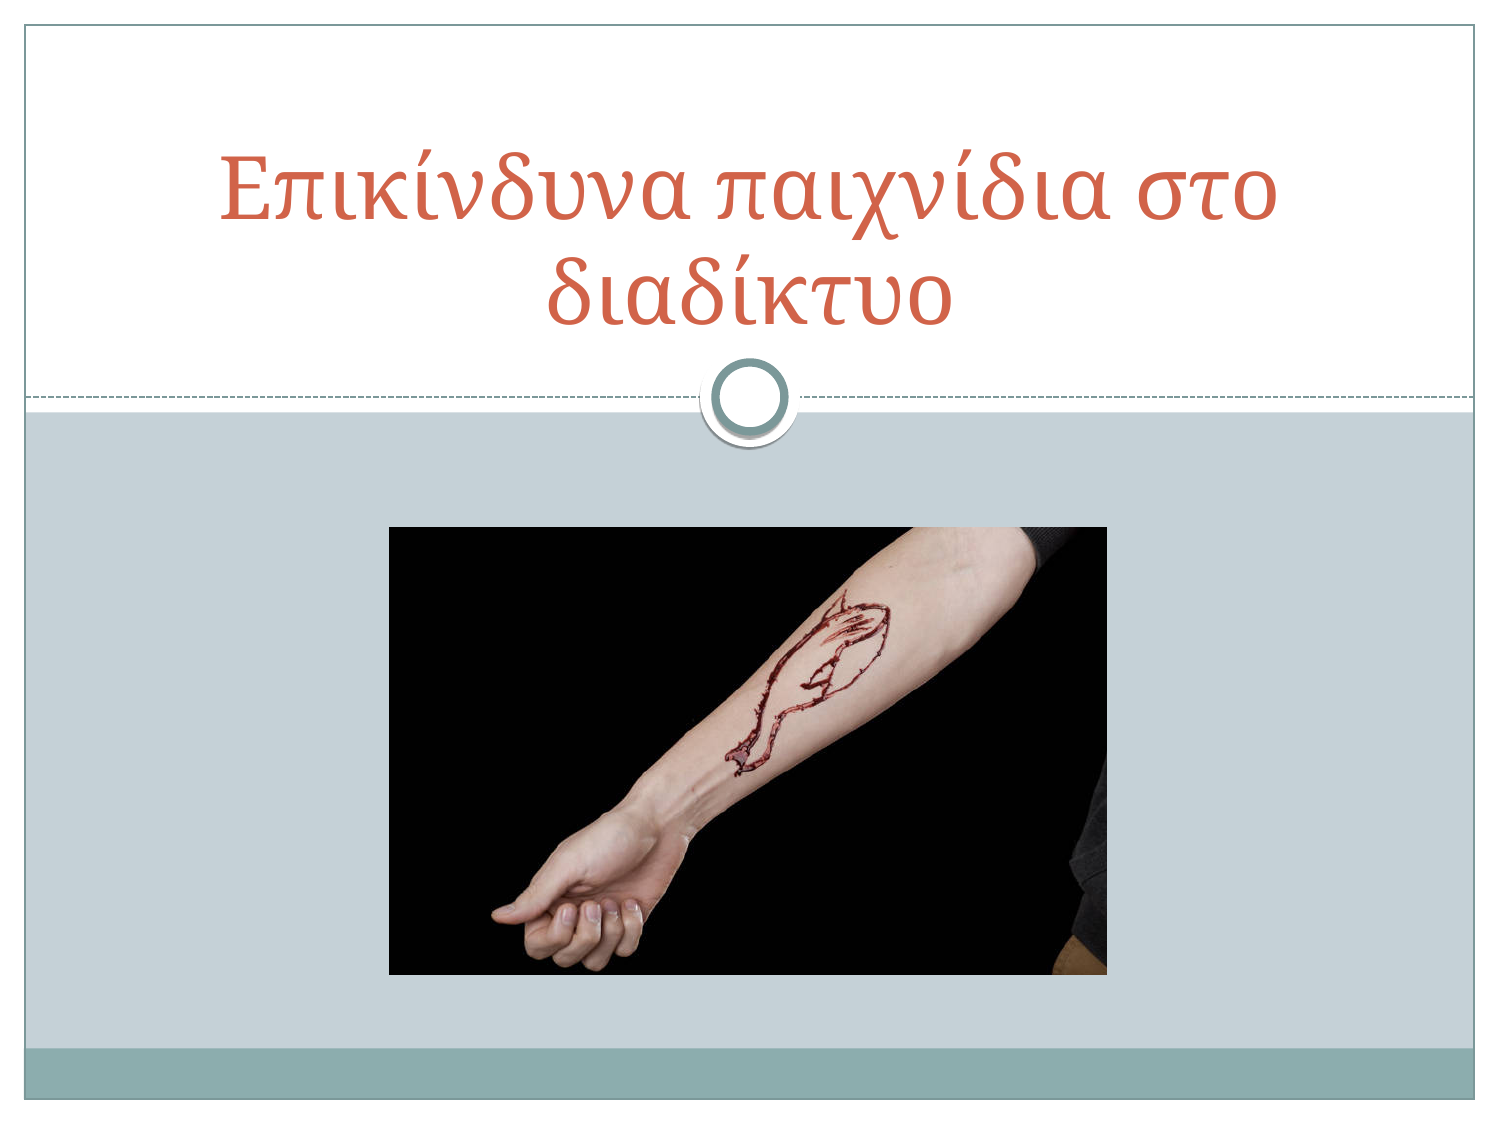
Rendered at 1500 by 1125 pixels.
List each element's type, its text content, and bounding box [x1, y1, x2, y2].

title Επικίνδυνα παιχνίδια στο διαδίκτυο [112, 62, 1388, 350]
picture [389, 527, 1107, 975]
